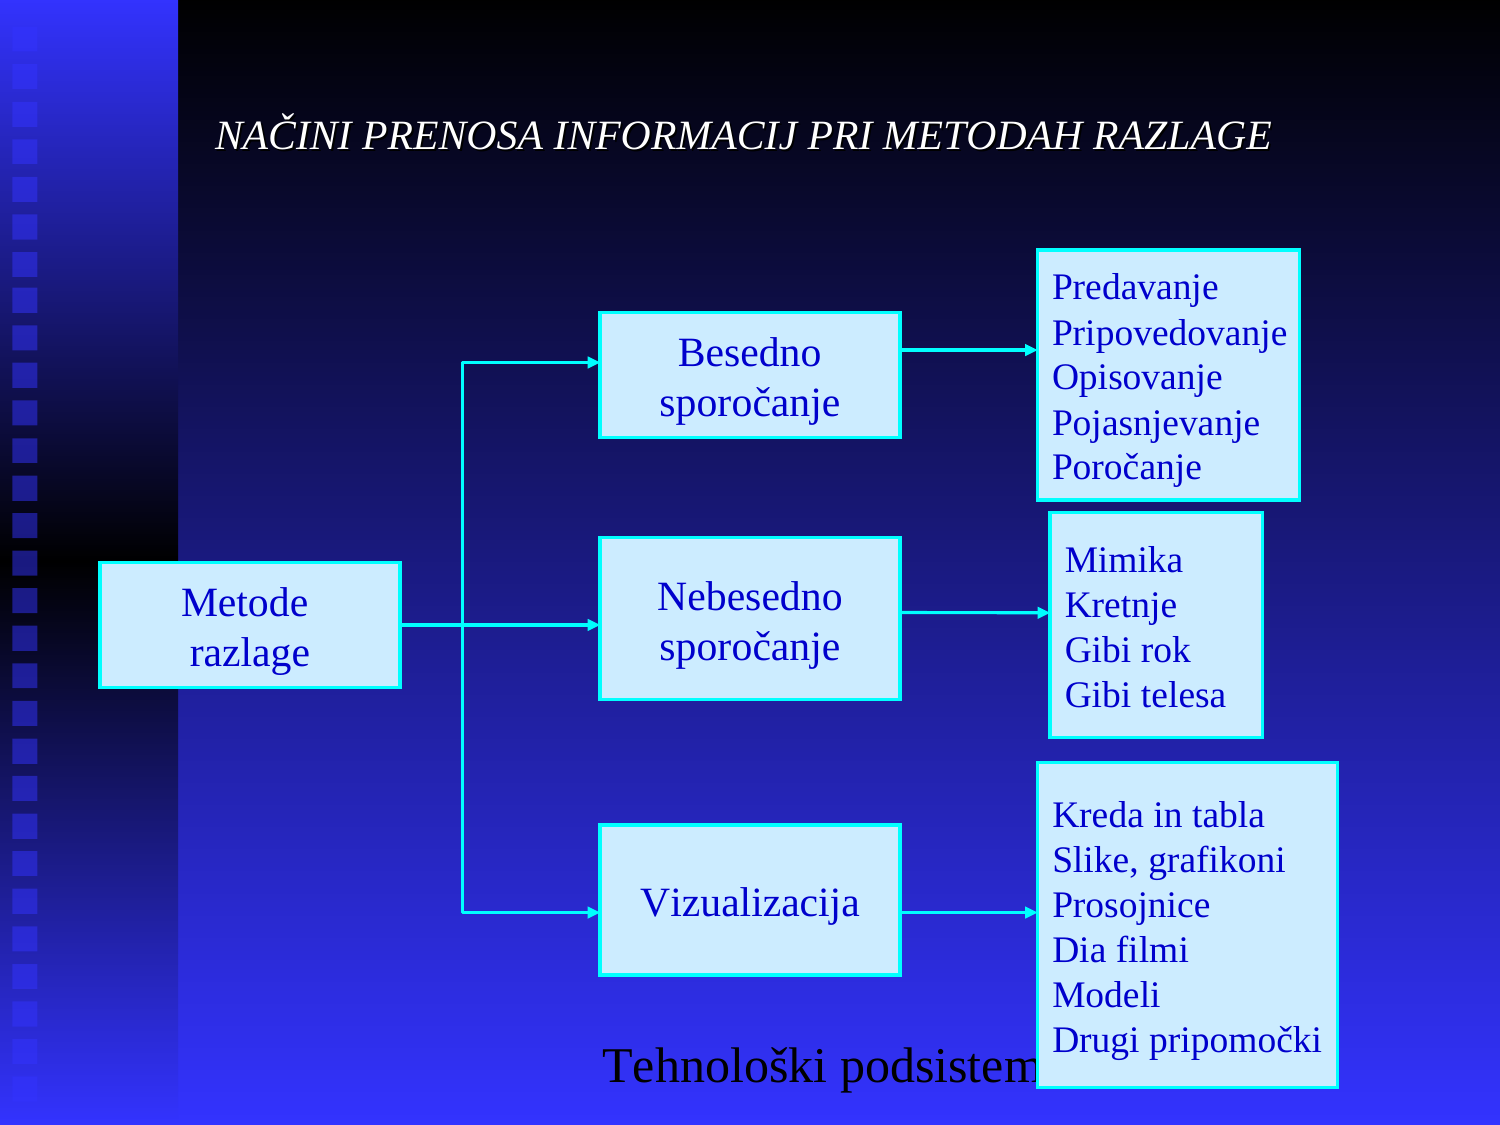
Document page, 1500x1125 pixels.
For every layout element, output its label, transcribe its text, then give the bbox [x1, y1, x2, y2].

text_box Besedno sporočanje [600, 312, 901, 438]
title NAČINI PRENOSA INFORMACIJ PRI METODAH RAZLAGE [199, 99, 1500, 166]
text_box Mimika Kretnje Gibi rok Gibi telesa [1050, 512, 1263, 738]
text_box Vizualizacija [600, 825, 901, 976]
text_box Nebesedno sporočanje [600, 537, 901, 700]
text_box Predavanje Pripovedovanje Opisovanje Pojasnjevanje Poročanje [1037, 249, 1300, 501]
text_box Kreda in tabla Slike, grafikoni Prosojnice Dia filmi Modeli Drugi pripomočki [1037, 762, 1338, 1088]
text_box Metode razlage [99, 562, 400, 688]
